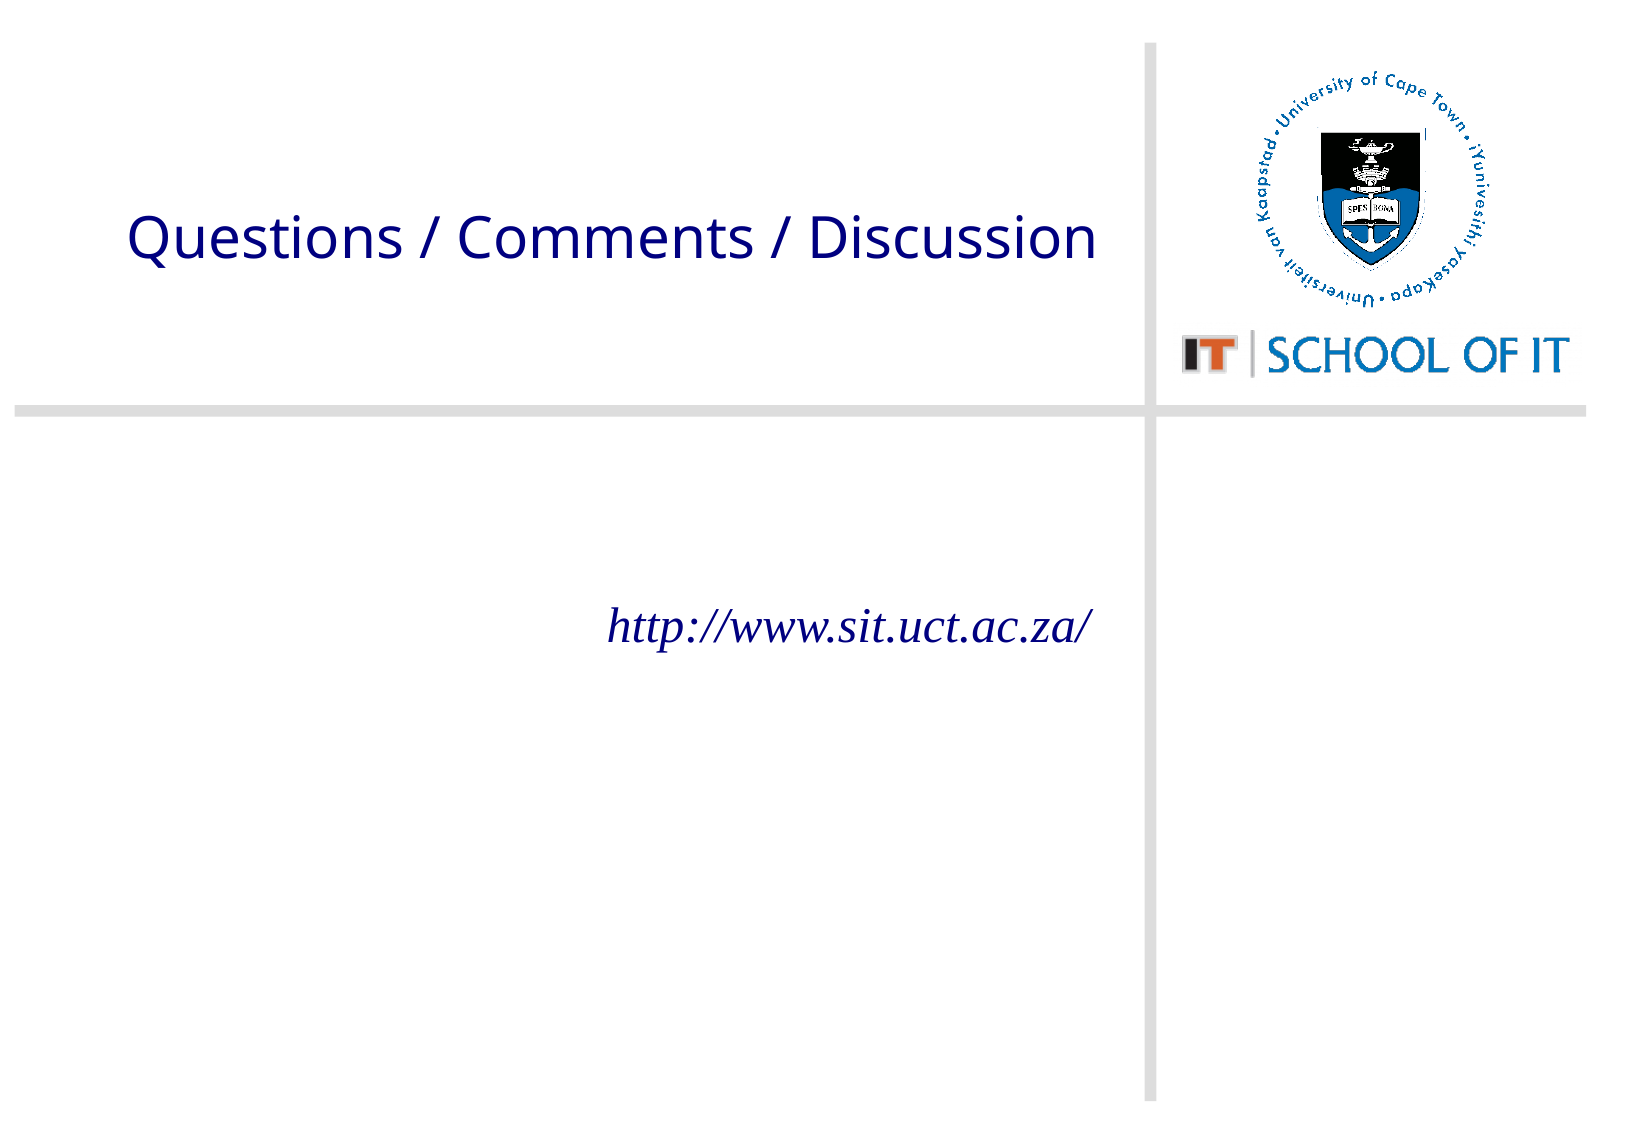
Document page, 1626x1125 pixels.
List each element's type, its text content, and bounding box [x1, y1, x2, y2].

picture [1173, 41, 1582, 387]
title Questions / Comments / Discussion [55, 104, 1100, 367]
text_box http://www.sit.uct.ac.za/ [58, 479, 1105, 1115]
